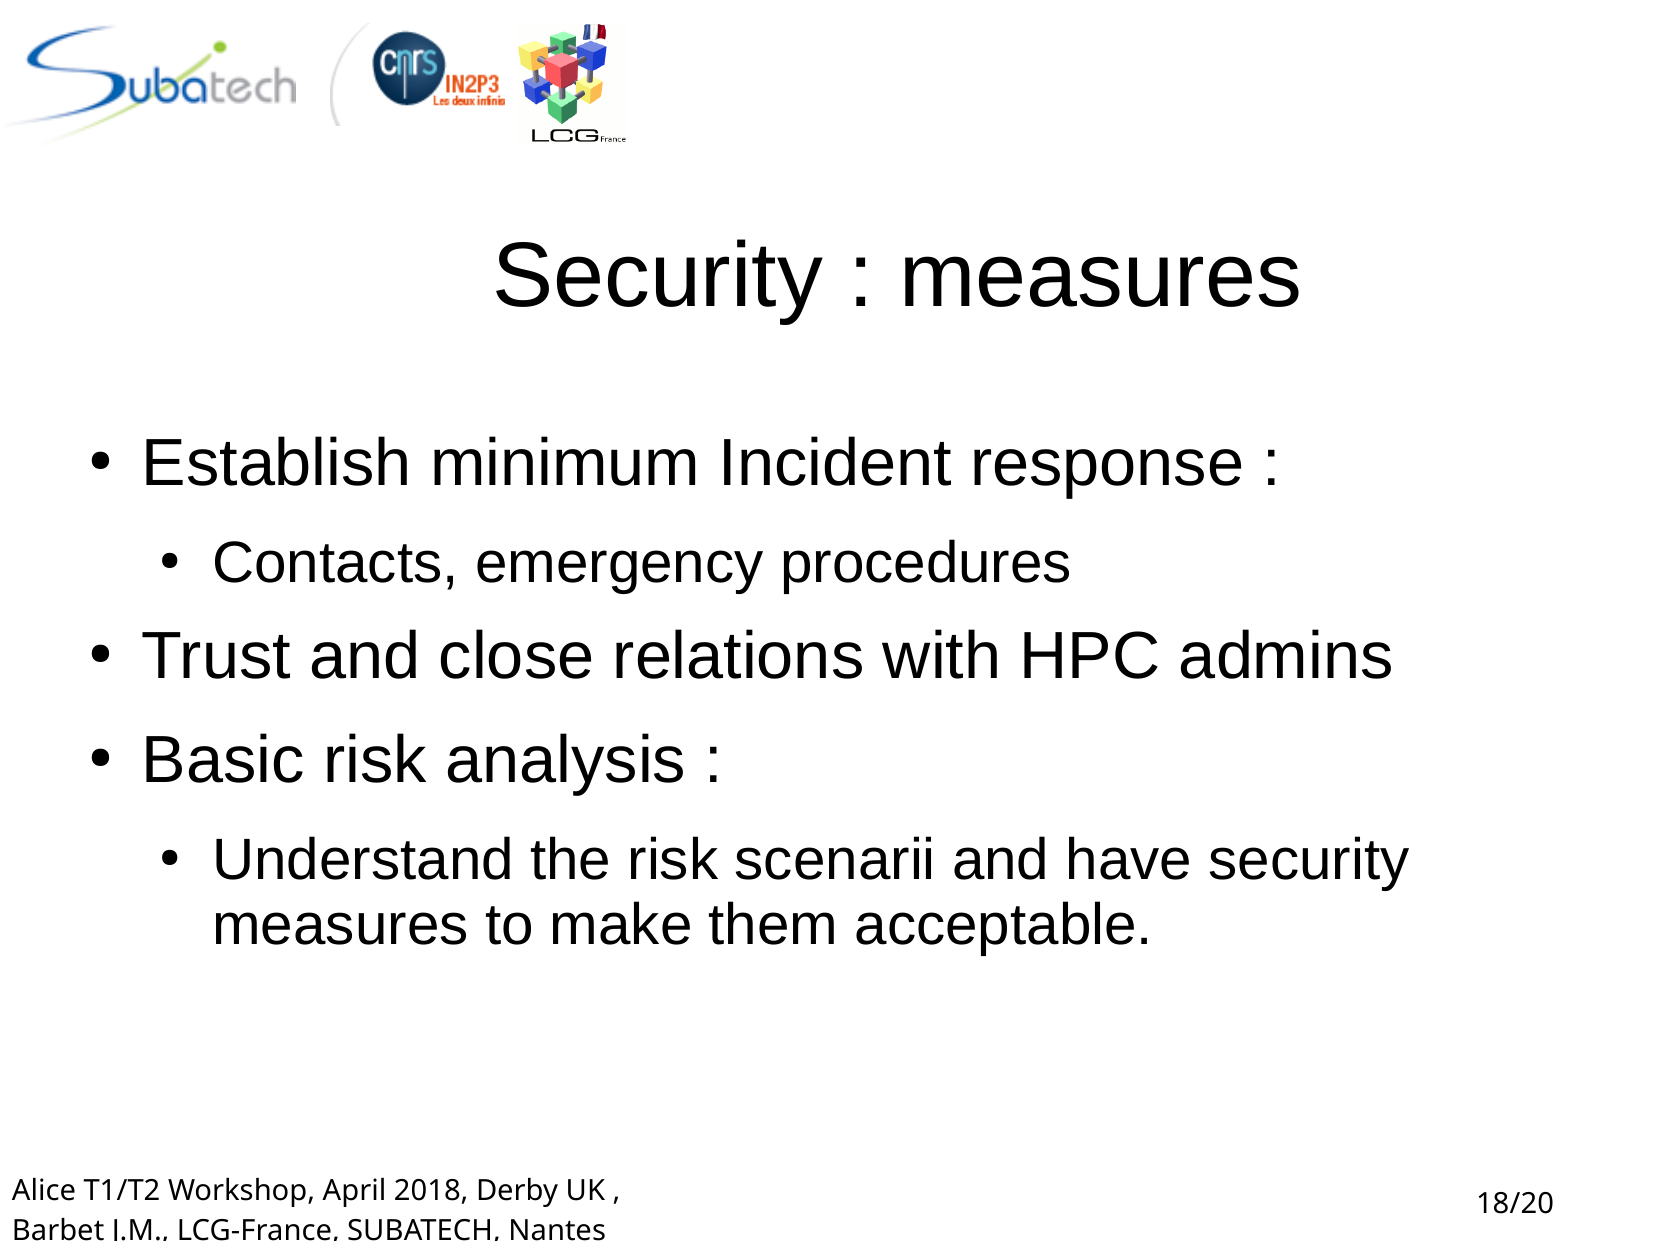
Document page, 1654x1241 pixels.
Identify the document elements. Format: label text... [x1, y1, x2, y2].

picture [3, 10, 296, 150]
title Security : measures [153, 170, 1642, 378]
picture [517, 23, 626, 142]
picture [330, 23, 505, 126]
list Establish minimum Incident response : Contacts, emergency procedures Trust and close relations with HPC admins Basic risk analysis : Understand the risk scenarii and have security measures to make them acceptable. [70, 425, 1559, 1145]
